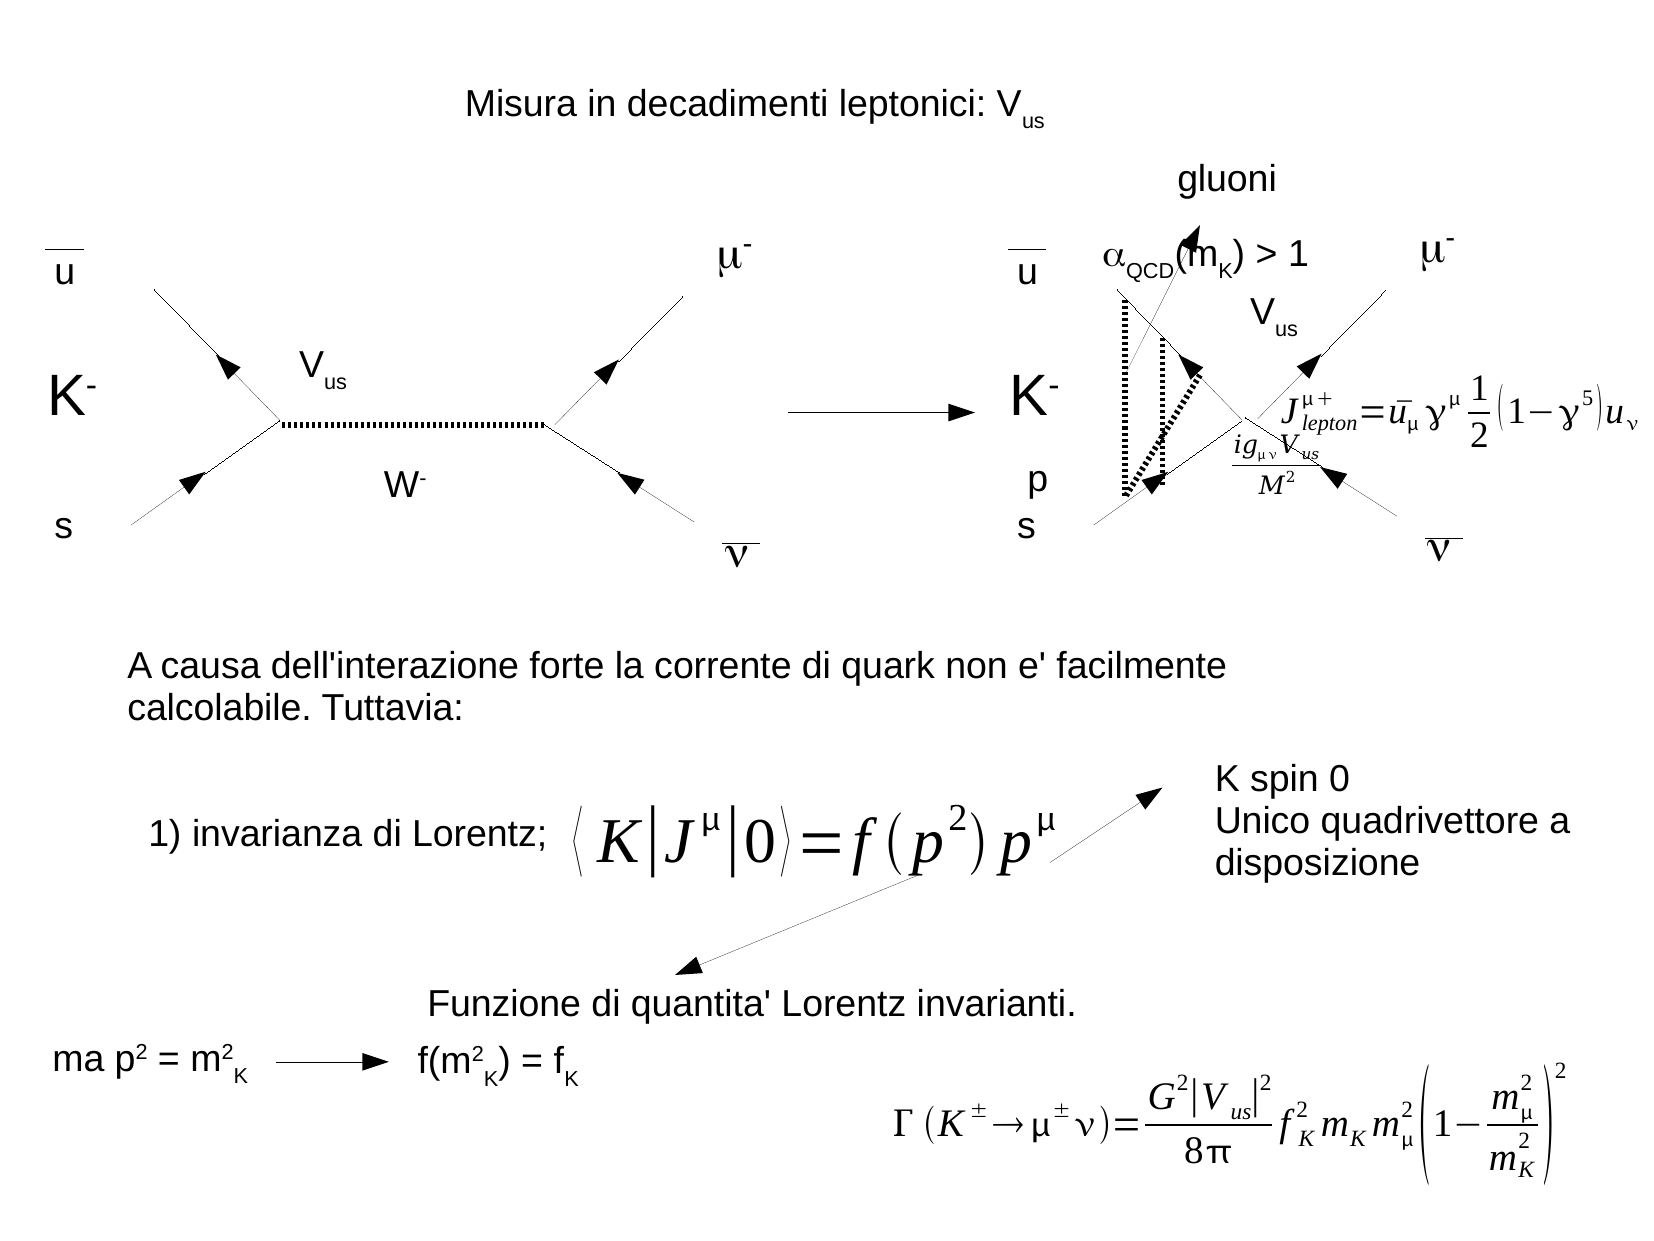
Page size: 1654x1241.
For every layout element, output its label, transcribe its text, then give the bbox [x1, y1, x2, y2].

text_box p [1012, 450, 1088, 507]
text_box Vus [1235, 282, 1386, 349]
text_box Misura in decadimenti leptonici: Vus [450, 75, 1463, 141]
text_box K- [32, 355, 170, 436]
text_box m- [701, 227, 786, 303]
text_box W- [369, 456, 520, 514]
chart [1224, 367, 1648, 501]
text_box Funzione di quantita' Lorentz invarianti. [412, 975, 1276, 1032]
text_box gluoni [1162, 150, 1426, 207]
text_box m- [1404, 221, 1489, 297]
text_box u [1002, 243, 1115, 301]
chart [881, 1058, 1576, 1190]
chart [557, 798, 1074, 882]
text_box A causa dell'interazione forte la corrente di quark non e' facilmente calcolabile. Tuttavia: 1) invarianza di Lorentz; [112, 637, 1313, 905]
text_box n [710, 528, 764, 604]
text_box K- [994, 355, 1133, 436]
text_box [1041, 300, 1161, 356]
text_box f(m2K) = fK [402, 1032, 666, 1099]
text_box K spin 0 Unico quadrivettore a disposizione [1200, 750, 1613, 891]
text_box u [39, 243, 153, 301]
text_box s [39, 497, 153, 555]
text_box [1133, 300, 1380, 371]
text_box n [1413, 522, 1467, 598]
text_box Vus [284, 336, 435, 402]
text_box s [1002, 497, 1115, 555]
text_box aQCD(mK) > 1 [1087, 225, 1351, 295]
text_box ma p2 = m2K [37, 1030, 338, 1097]
